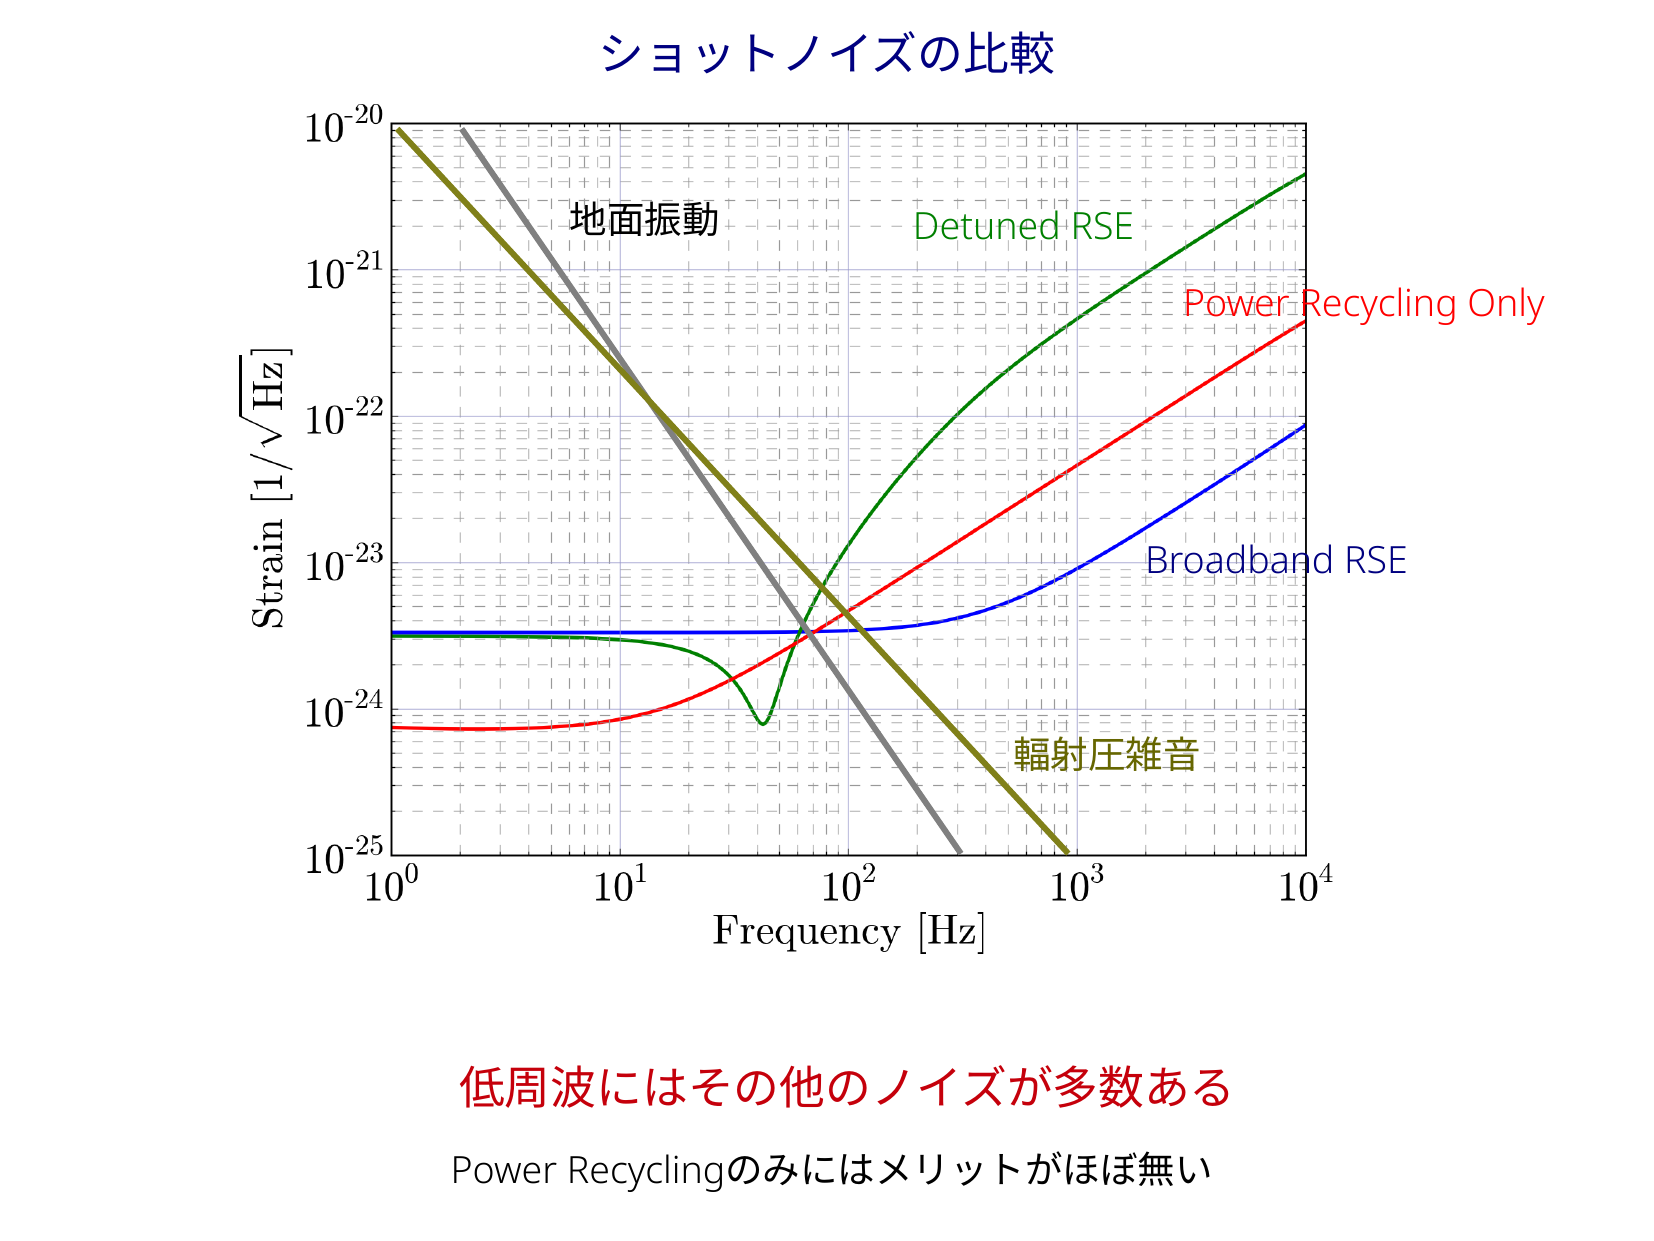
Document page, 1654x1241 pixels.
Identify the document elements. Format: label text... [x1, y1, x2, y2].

text_box 低周波にはその他のノイズが多数ある [444, 1043, 1257, 1128]
text_box Broadband RSE [1130, 526, 1457, 598]
text_box Power Recyclingのみにはメリットがほぼ無い [435, 1132, 1265, 1204]
text_box ショットノイズの比較 [584, 10, 1074, 91]
text_box Detuned RSE [898, 192, 1177, 264]
text_box 輻射圧雑音 [998, 718, 1217, 790]
text_box Power Recycling Only [1168, 268, 1602, 341]
text_box 地面振動 [554, 182, 736, 254]
picture [219, 91, 1344, 967]
